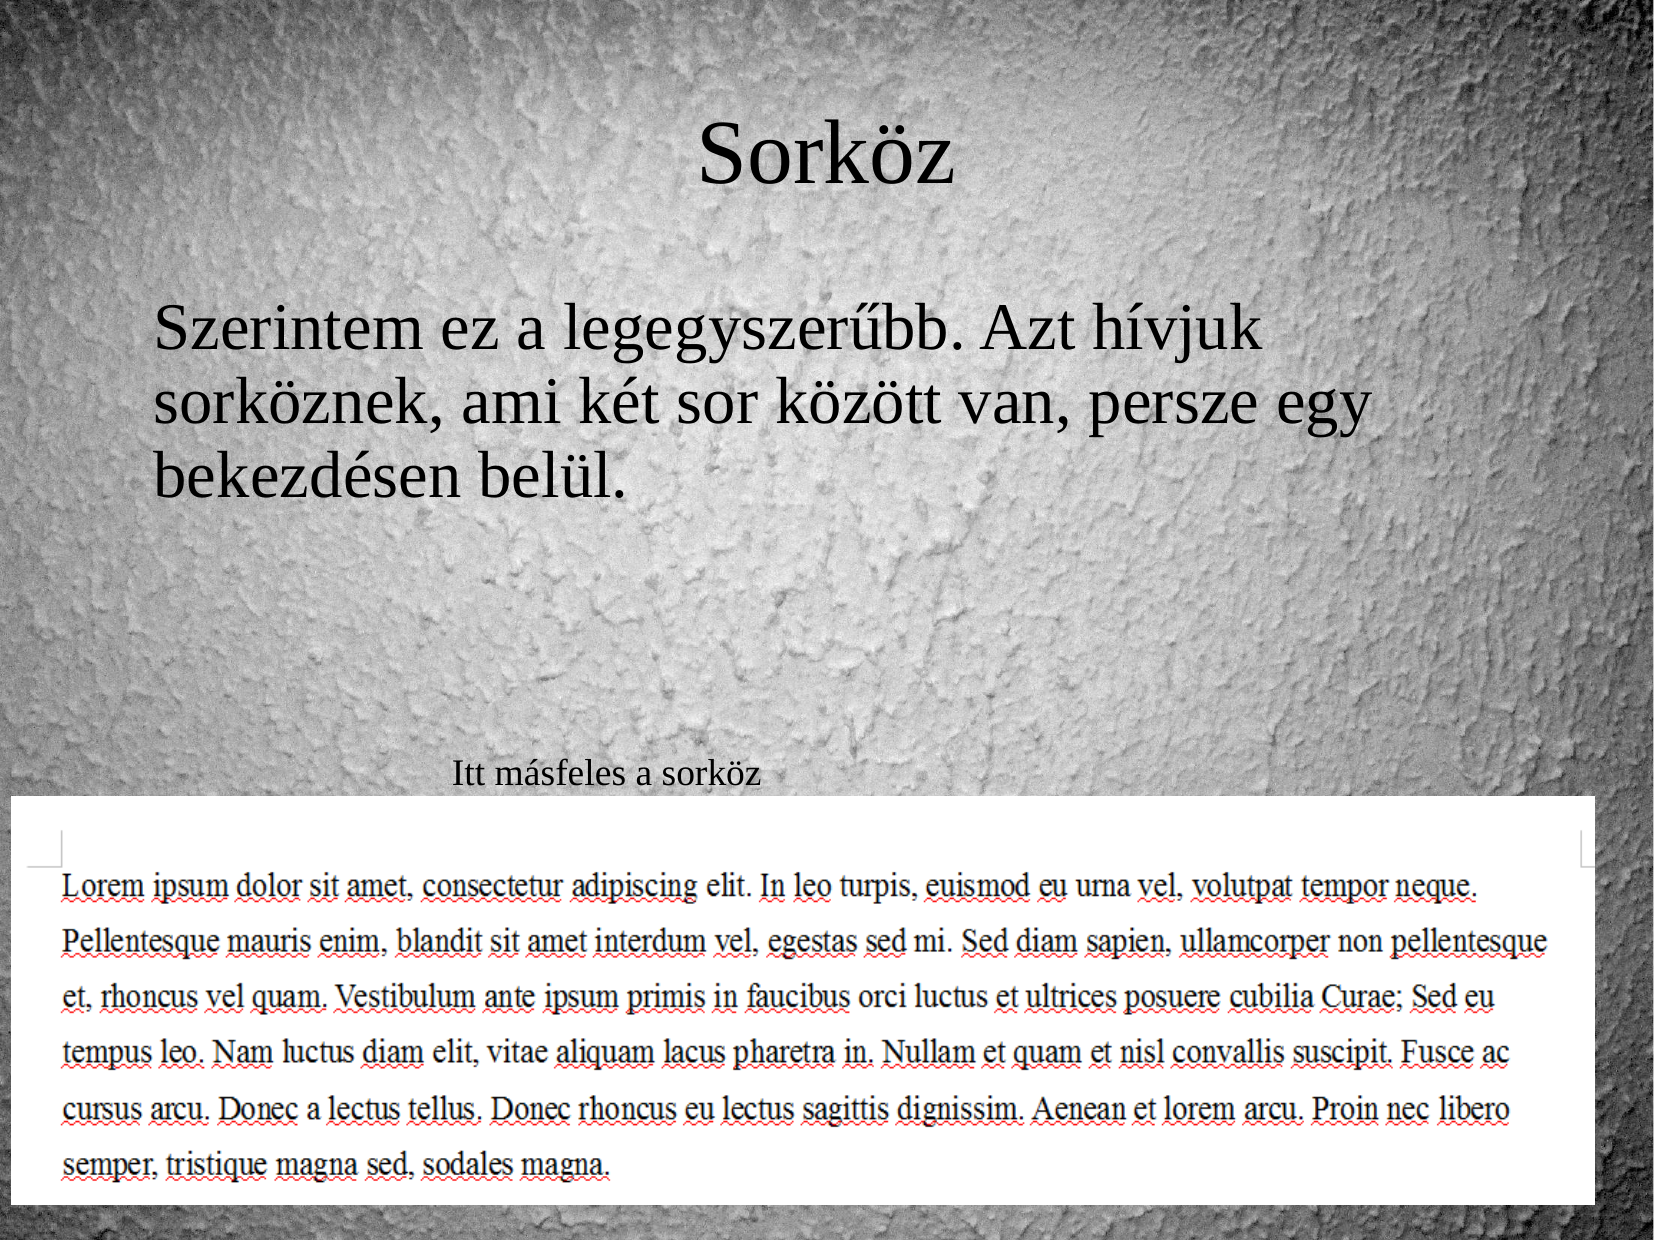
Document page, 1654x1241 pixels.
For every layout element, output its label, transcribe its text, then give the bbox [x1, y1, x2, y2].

title Sorköz [82, 49, 1571, 257]
picture [0, 0, 1654, 1240]
list Szerintem ez a legegyszerűbb. Azt hívjuk sorköznek, ami két sor között van, persze egy bekezdésen belül. [82, 290, 1571, 796]
text_box Itt másfeles a sorköz [437, 744, 777, 802]
